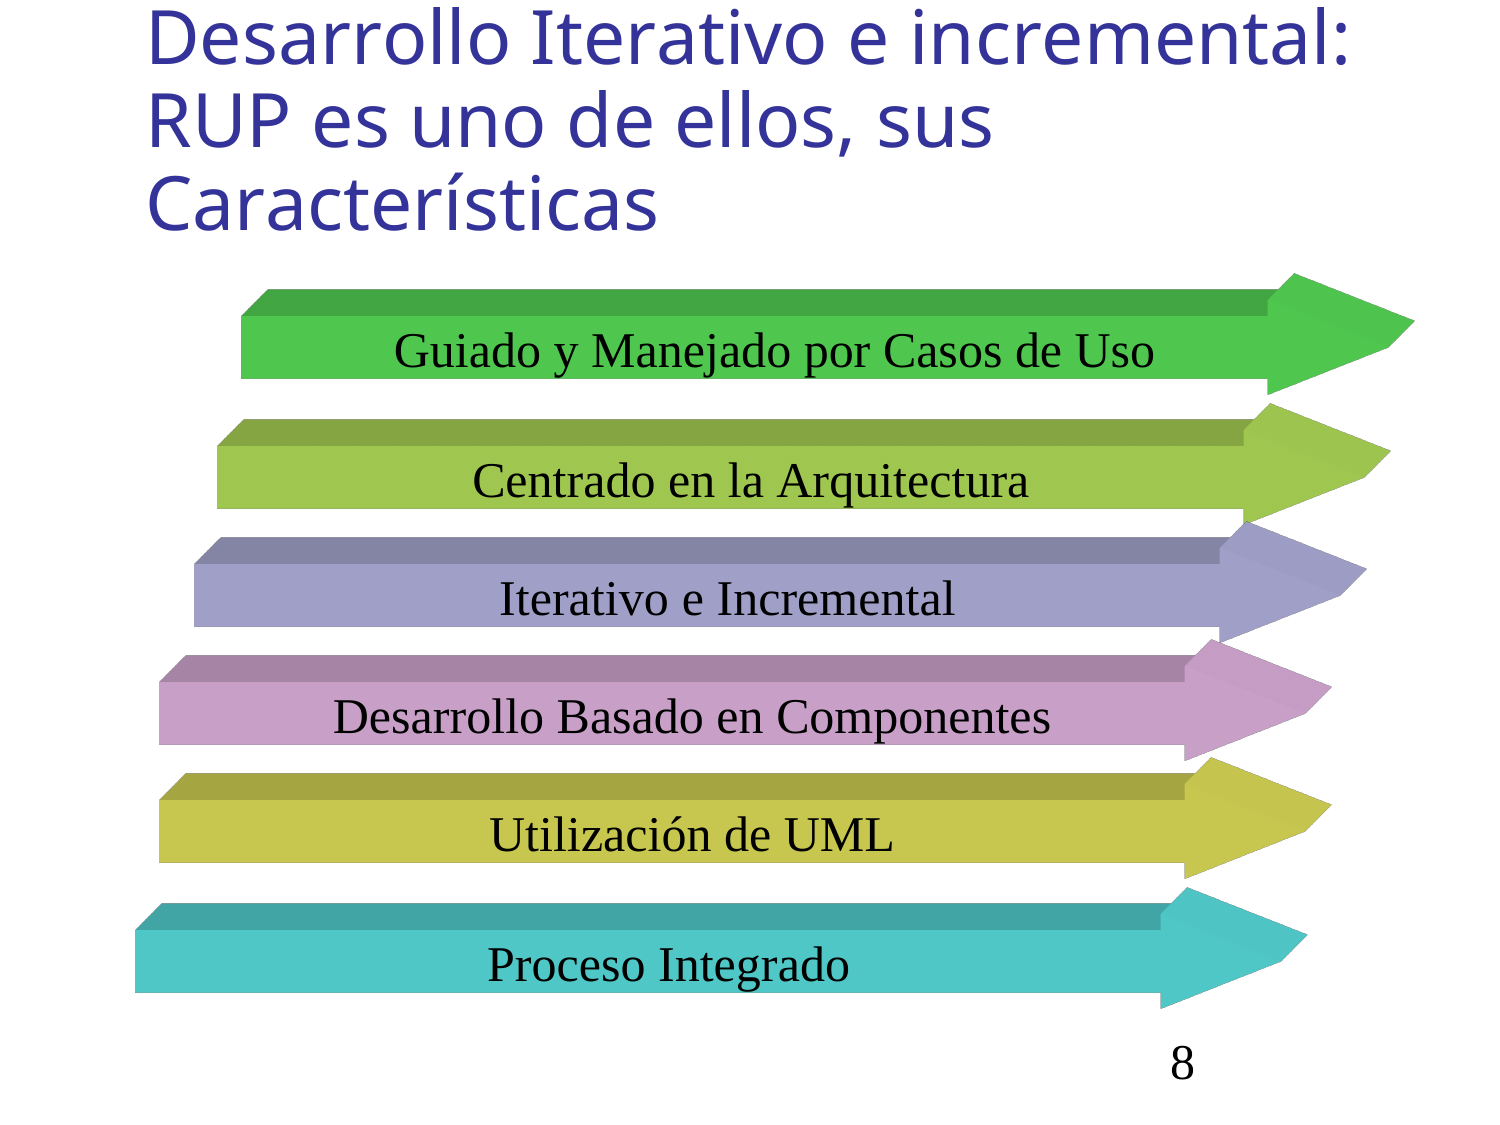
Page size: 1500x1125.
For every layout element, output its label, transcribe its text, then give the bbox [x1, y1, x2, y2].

title Desarrollo Iterativo e incremental: RUP es uno de ellos, sus Características [130, 21, 1466, 217]
